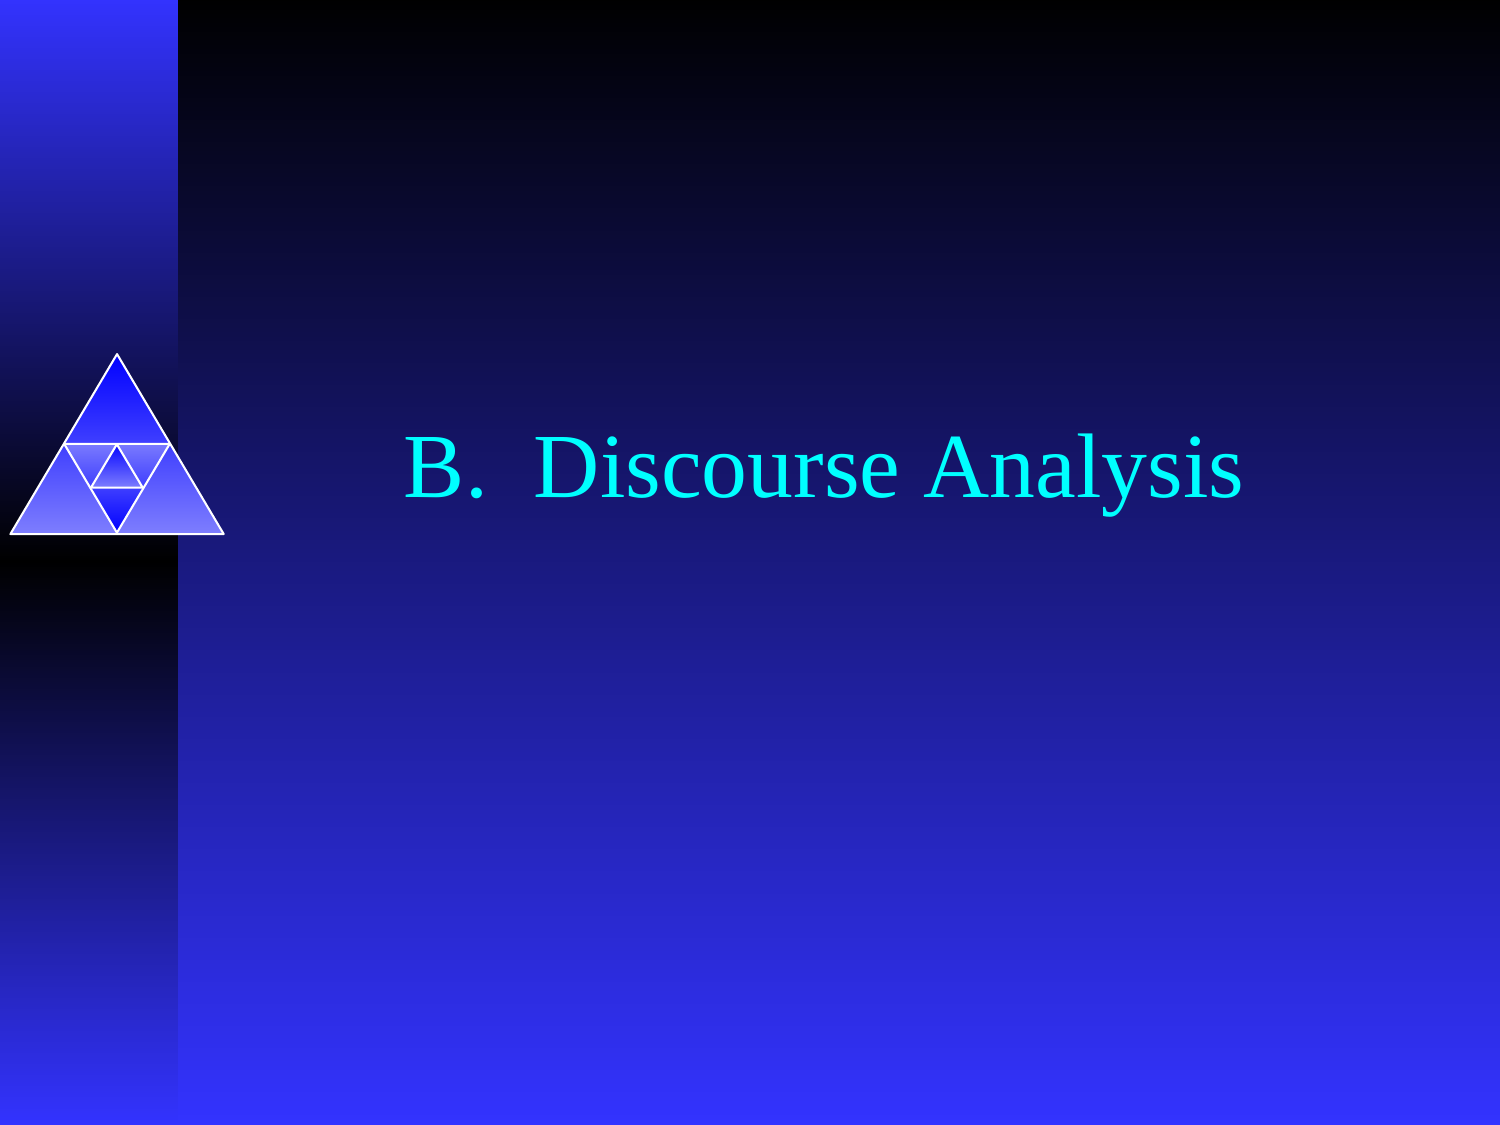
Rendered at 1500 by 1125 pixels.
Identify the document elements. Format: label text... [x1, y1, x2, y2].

title B. Discourse Analysis [187, 374, 1463, 563]
